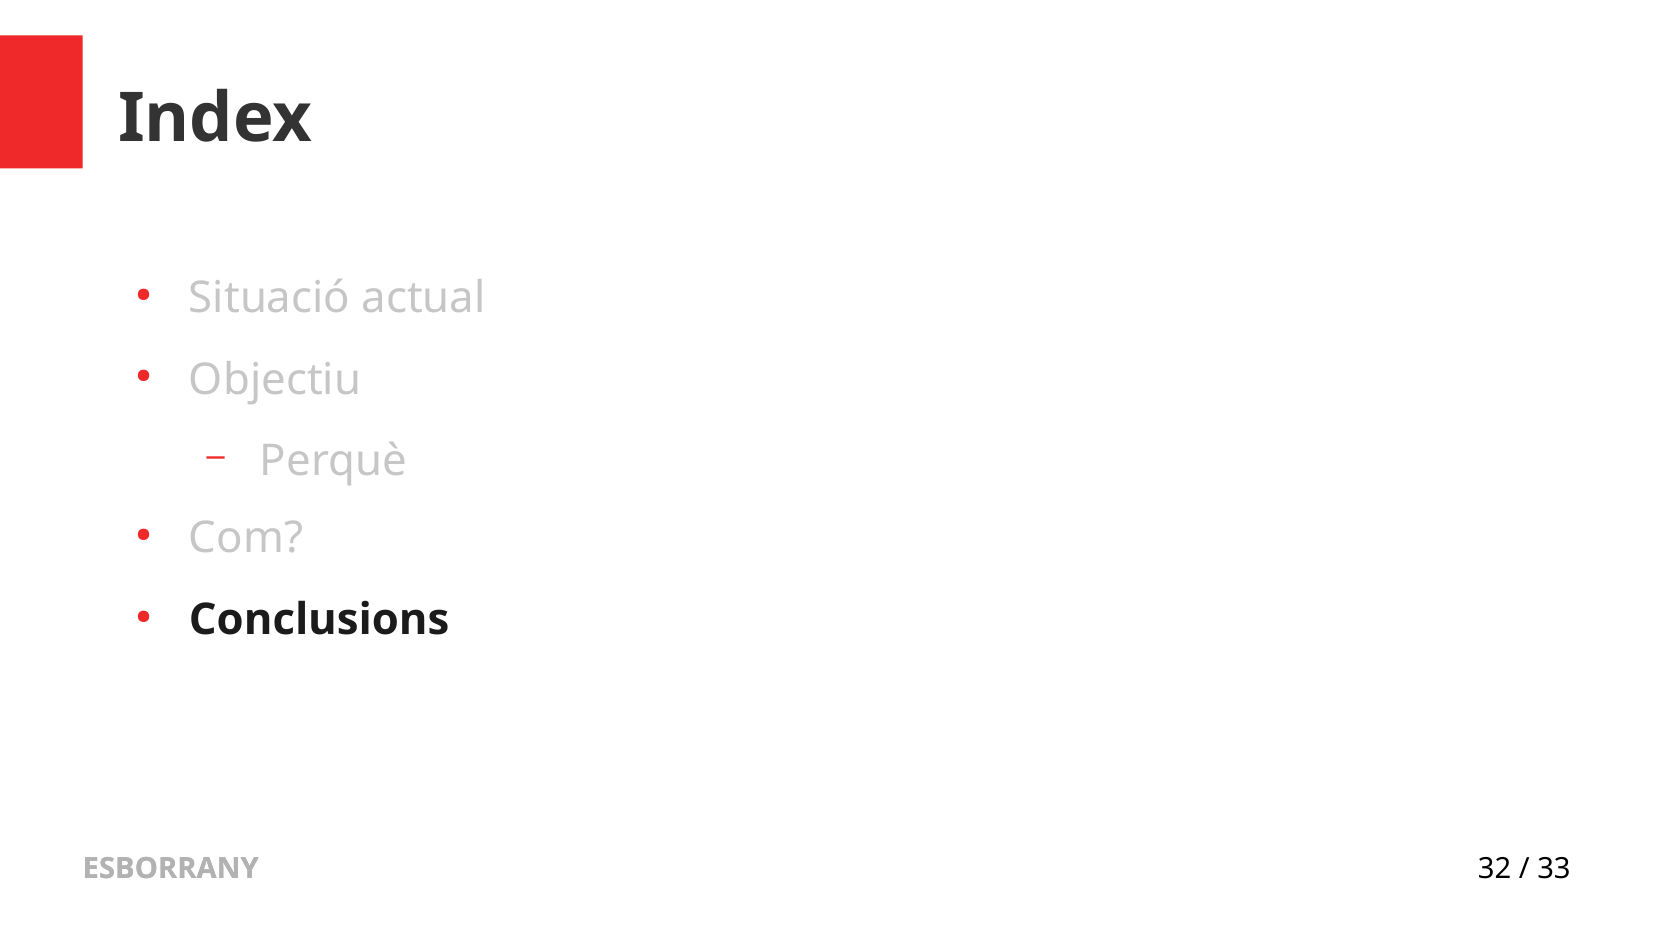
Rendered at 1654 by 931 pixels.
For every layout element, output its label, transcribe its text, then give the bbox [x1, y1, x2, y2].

list Situació actual Objectiu Perquè Com? Conclusions [118, 265, 1536, 806]
title Index [118, 37, 1571, 193]
